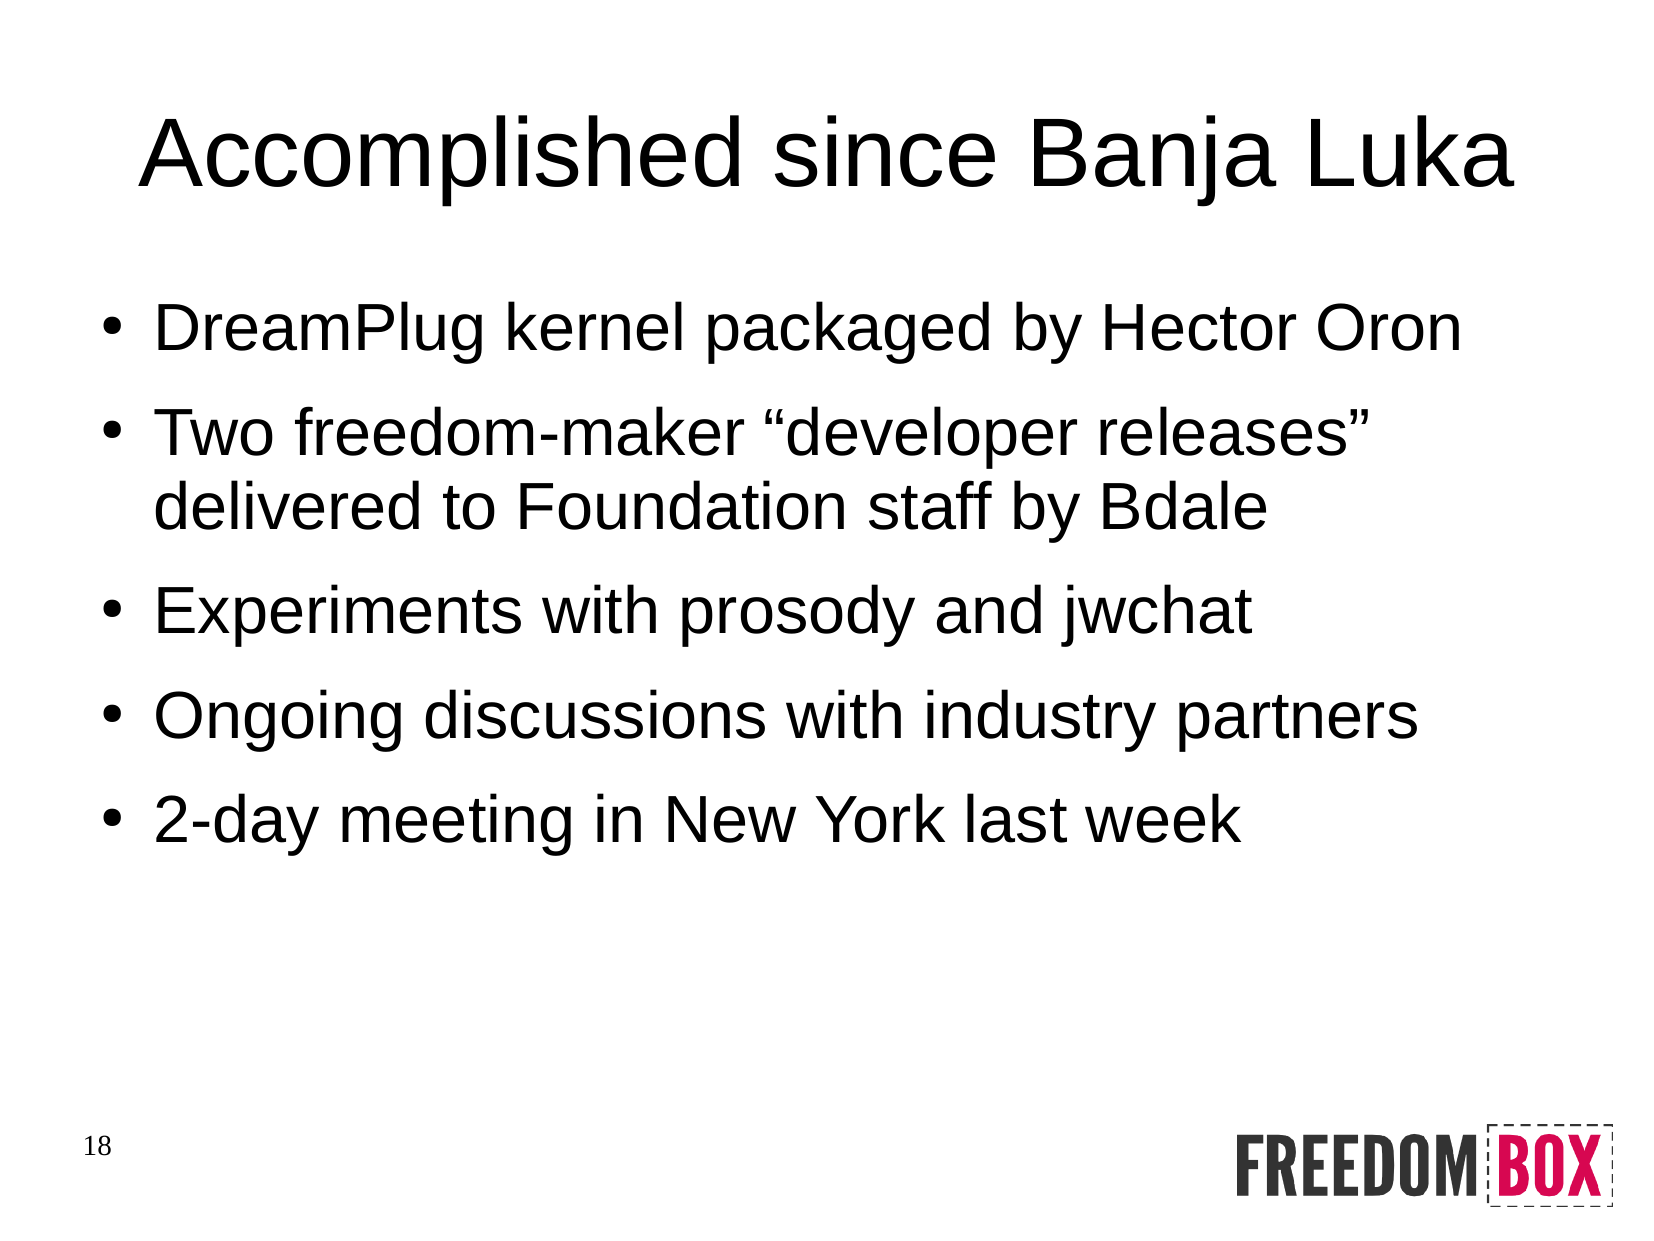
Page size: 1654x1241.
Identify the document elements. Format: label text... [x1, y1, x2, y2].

picture [1237, 1124, 1613, 1207]
title Accomplished since Banja Luka [82, 49, 1571, 257]
list DreamPlug kernel packaged by Hector Oron Two freedom-maker “developer releases” delivered to Foundation staff by Bdale Experiments with prosody and jwchat Ongoing discussions with industry partners 2-day meeting in New York last week [82, 290, 1571, 1109]
